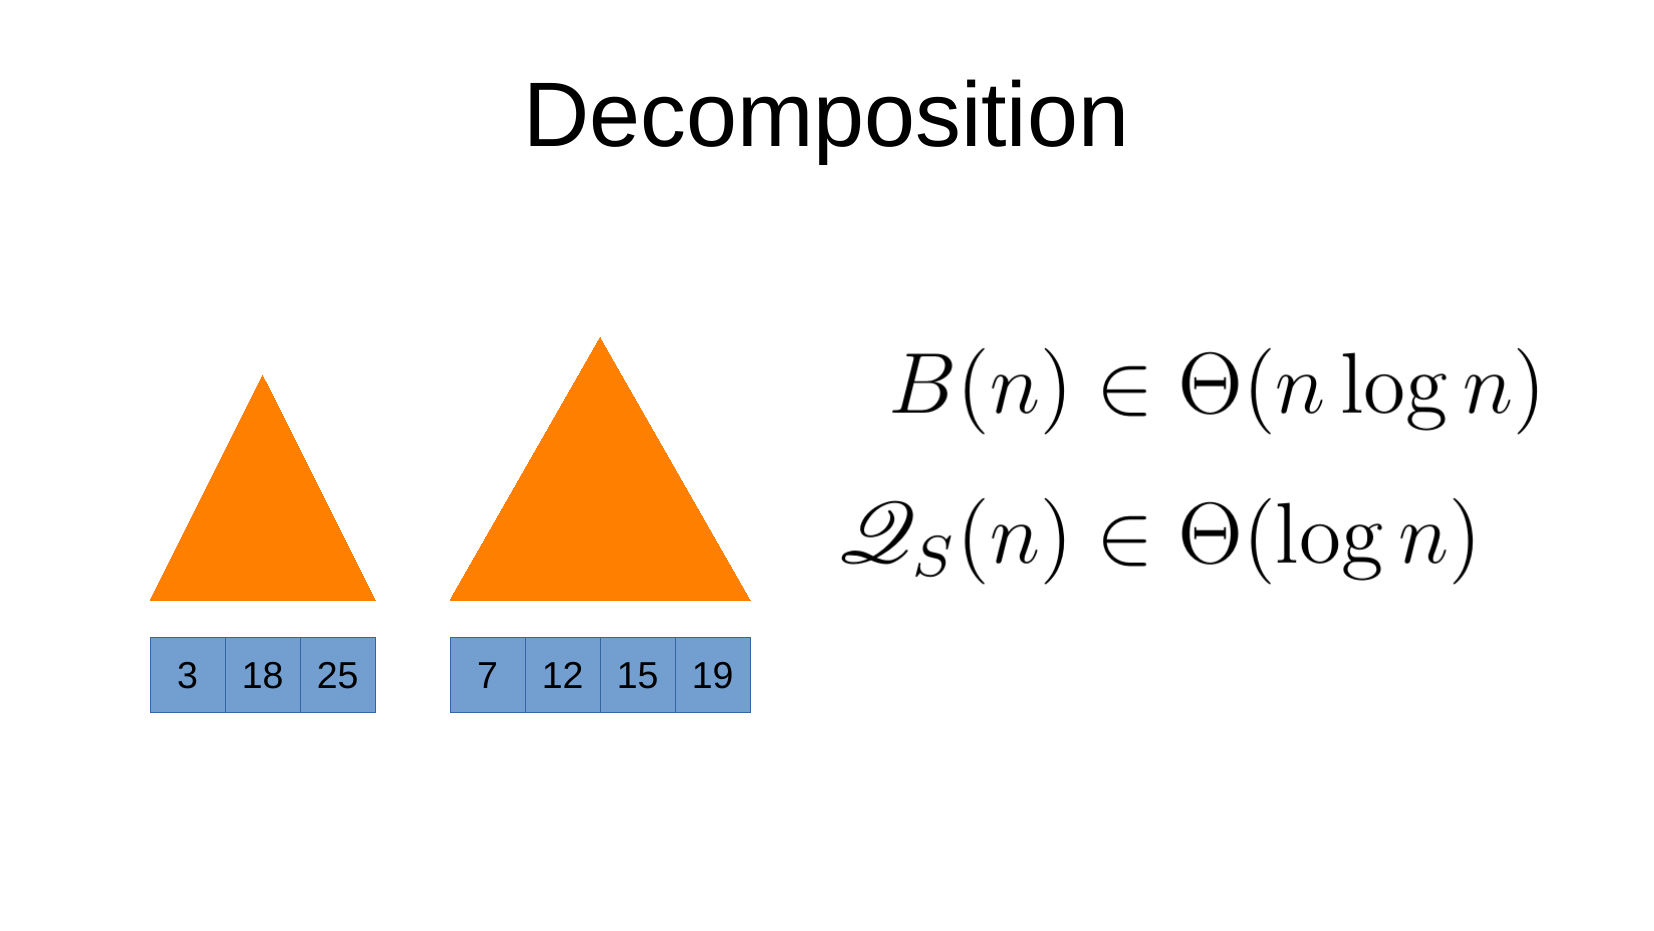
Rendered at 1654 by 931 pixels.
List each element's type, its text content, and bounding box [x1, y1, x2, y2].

text_box 3 [150, 637, 225, 713]
text_box 7 [450, 637, 526, 713]
text_box 19 [676, 637, 751, 713]
text_box [450, 337, 751, 601]
text_box 18 [225, 637, 301, 713]
picture [825, 310, 1559, 620]
text_box [150, 375, 376, 601]
text_box 15 [600, 637, 676, 713]
title Decomposition [82, 37, 1571, 193]
text_box 25 [301, 637, 376, 713]
text_box 12 [526, 637, 600, 713]
